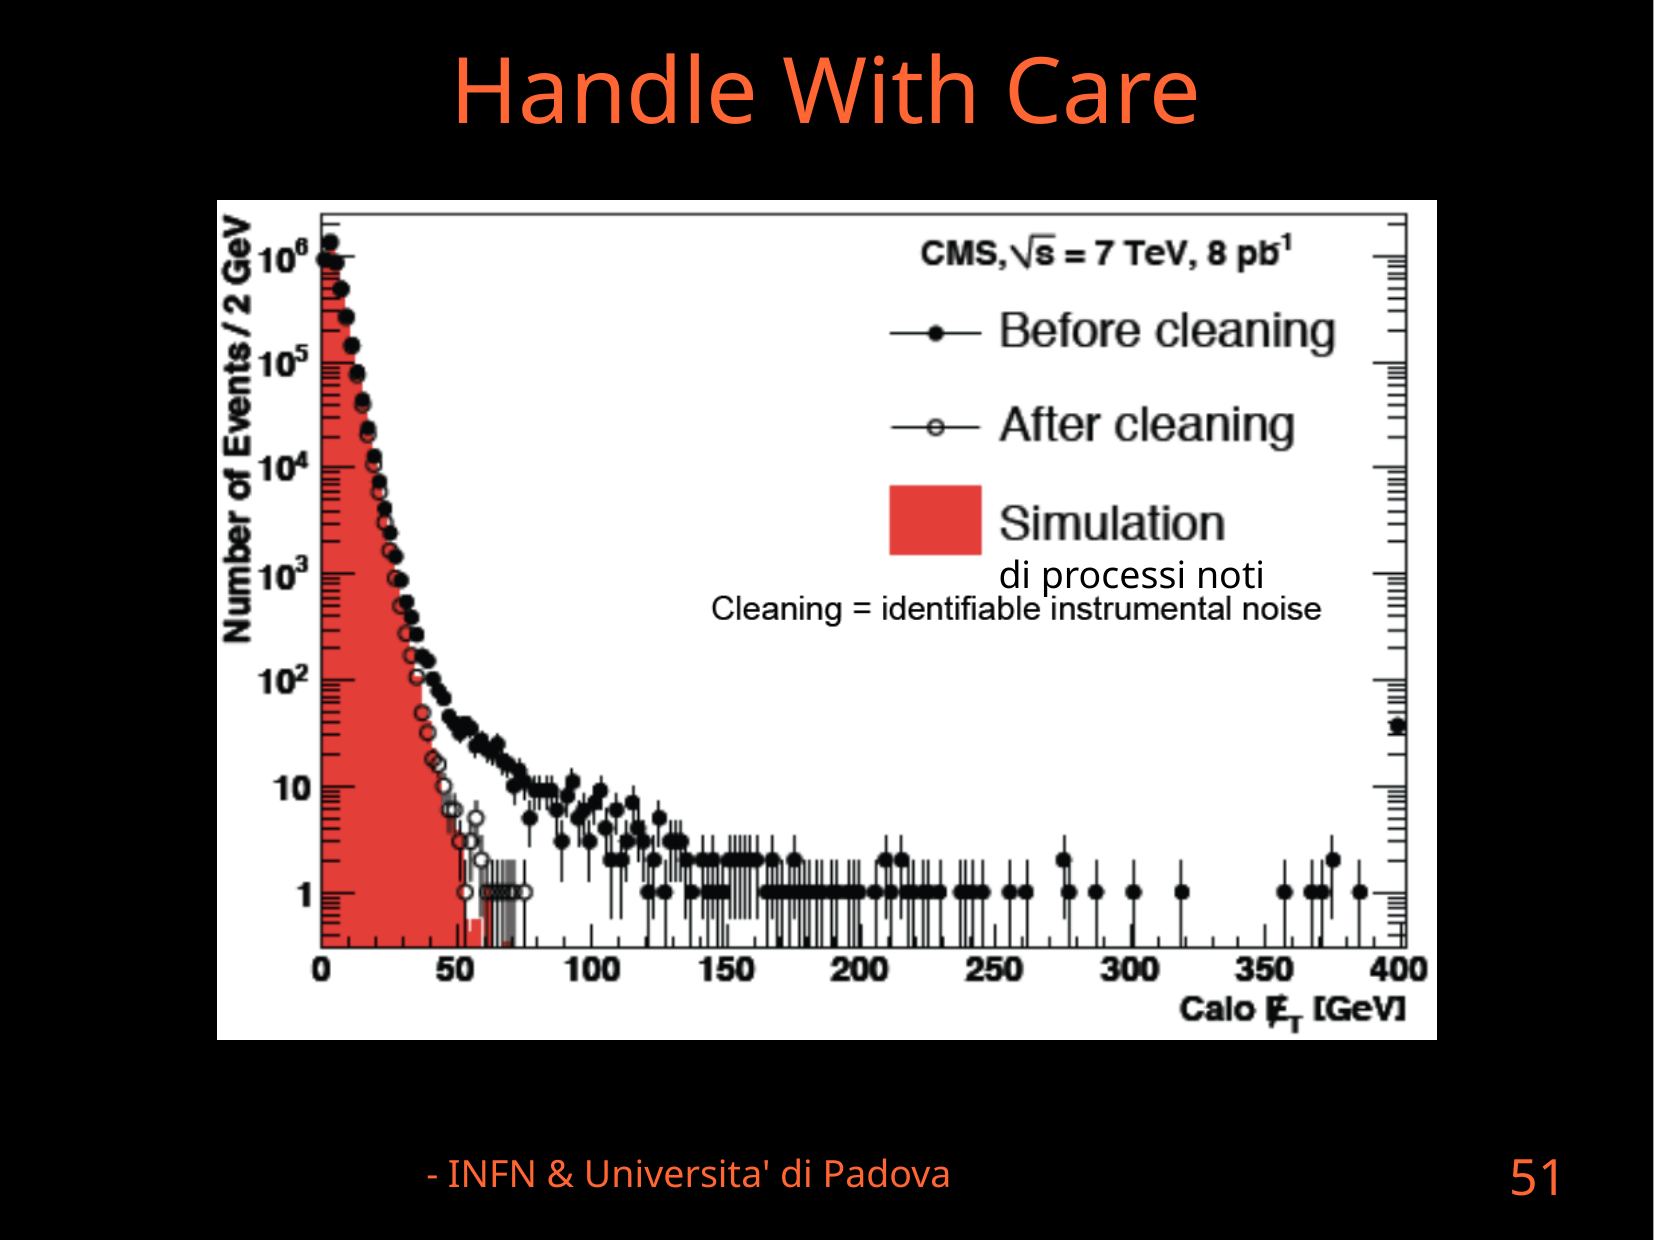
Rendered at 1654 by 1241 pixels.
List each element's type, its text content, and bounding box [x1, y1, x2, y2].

text_box di processi noti [983, 541, 1294, 601]
picture [217, 200, 1437, 1040]
title Handle With Care [82, 19, 1571, 157]
